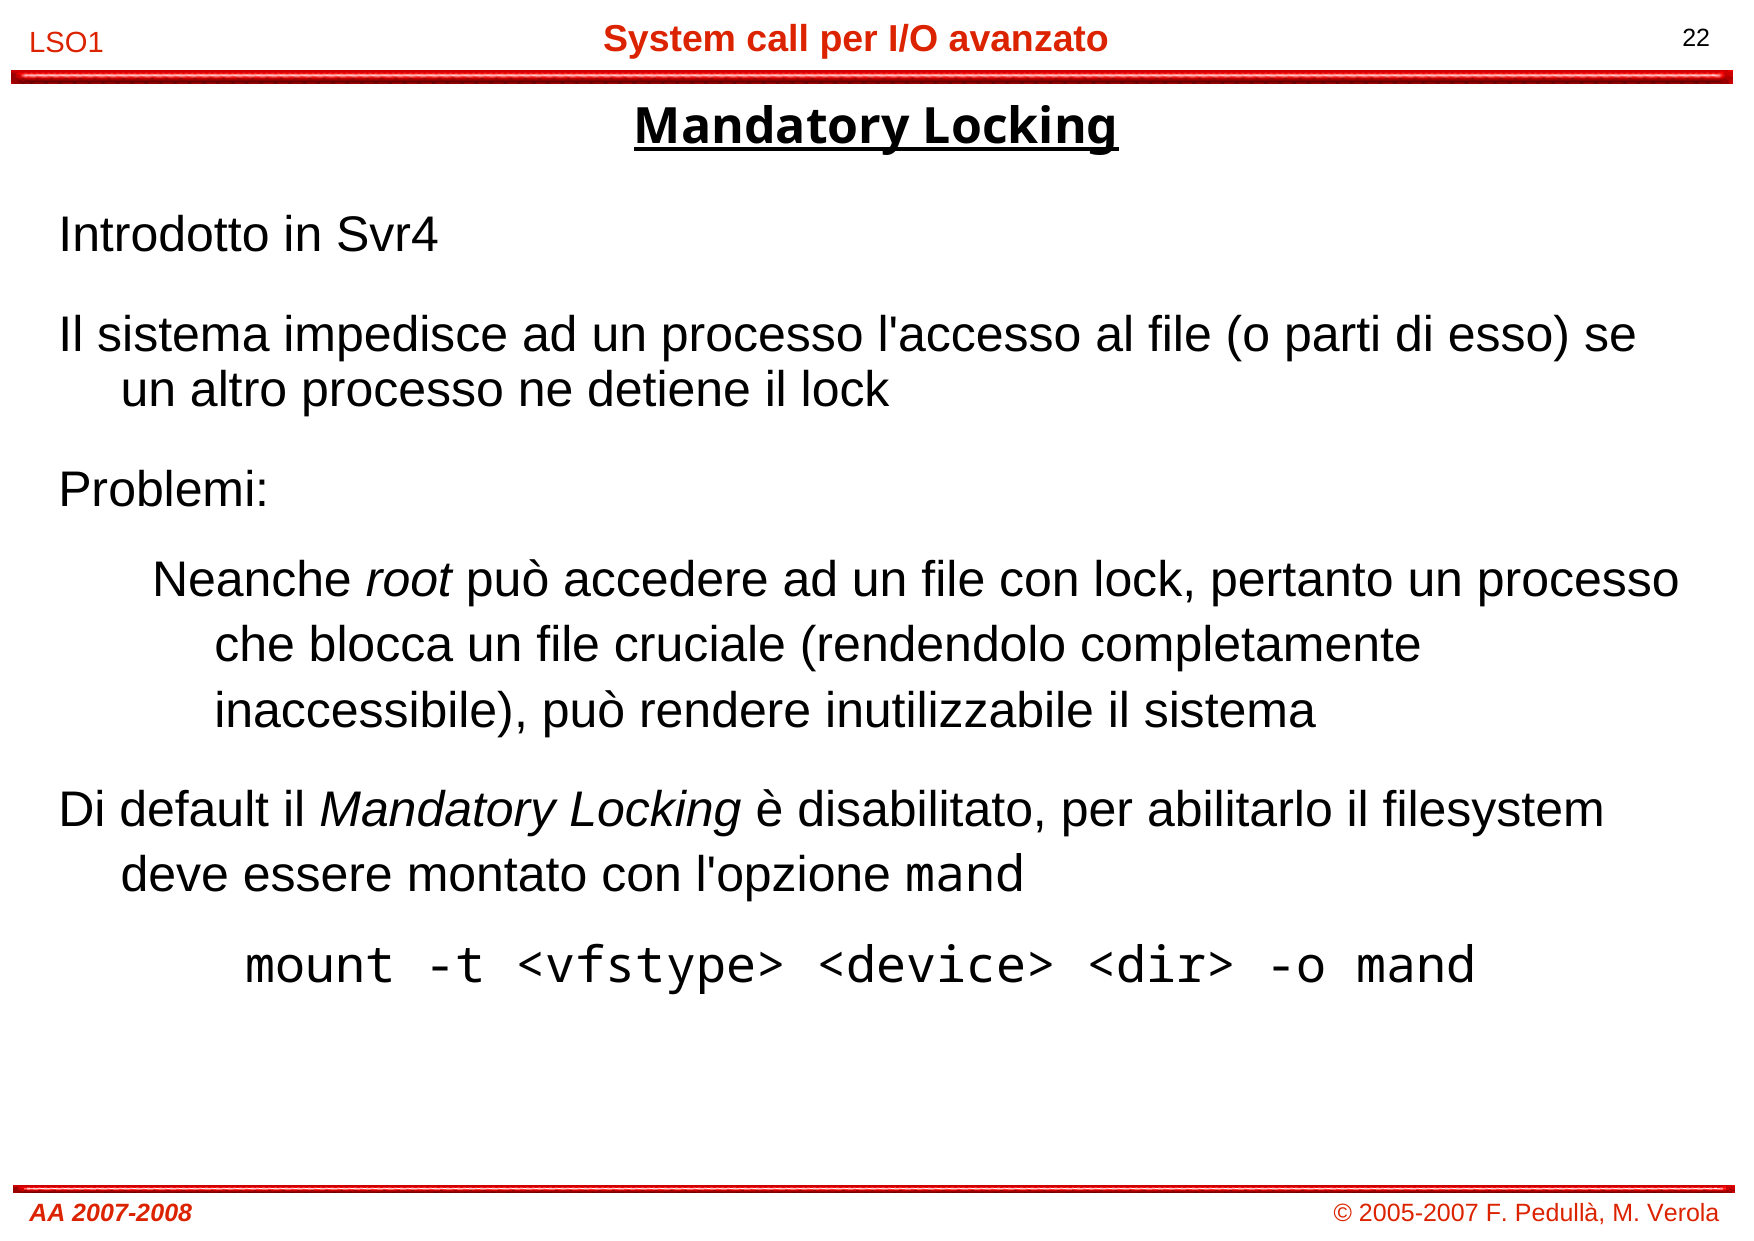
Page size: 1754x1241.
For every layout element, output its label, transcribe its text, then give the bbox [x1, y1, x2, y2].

picture [13, 1185, 1735, 1193]
picture [11, 70, 1733, 84]
list Introdotto in Svr4 Il sistema impedisce ad un processo l'accesso al file (o parti di esso) se un altro processo ne detiene il lock Problemi: Neanche root può accedere ad un file con lock, pertanto un processo che blocca un file cruciale (rendendolo completamente inaccessibile), può rendere inutilizzabile il sistema Di default il Mandatory Locking è disabilitato, per abilitarlo il filesystem deve essere montato con l'opzione mand mount -t <vfstype> <device> <dir> -o mand [58, 206, 1696, 1069]
title Mandatory Locking [40, 78, 1713, 174]
